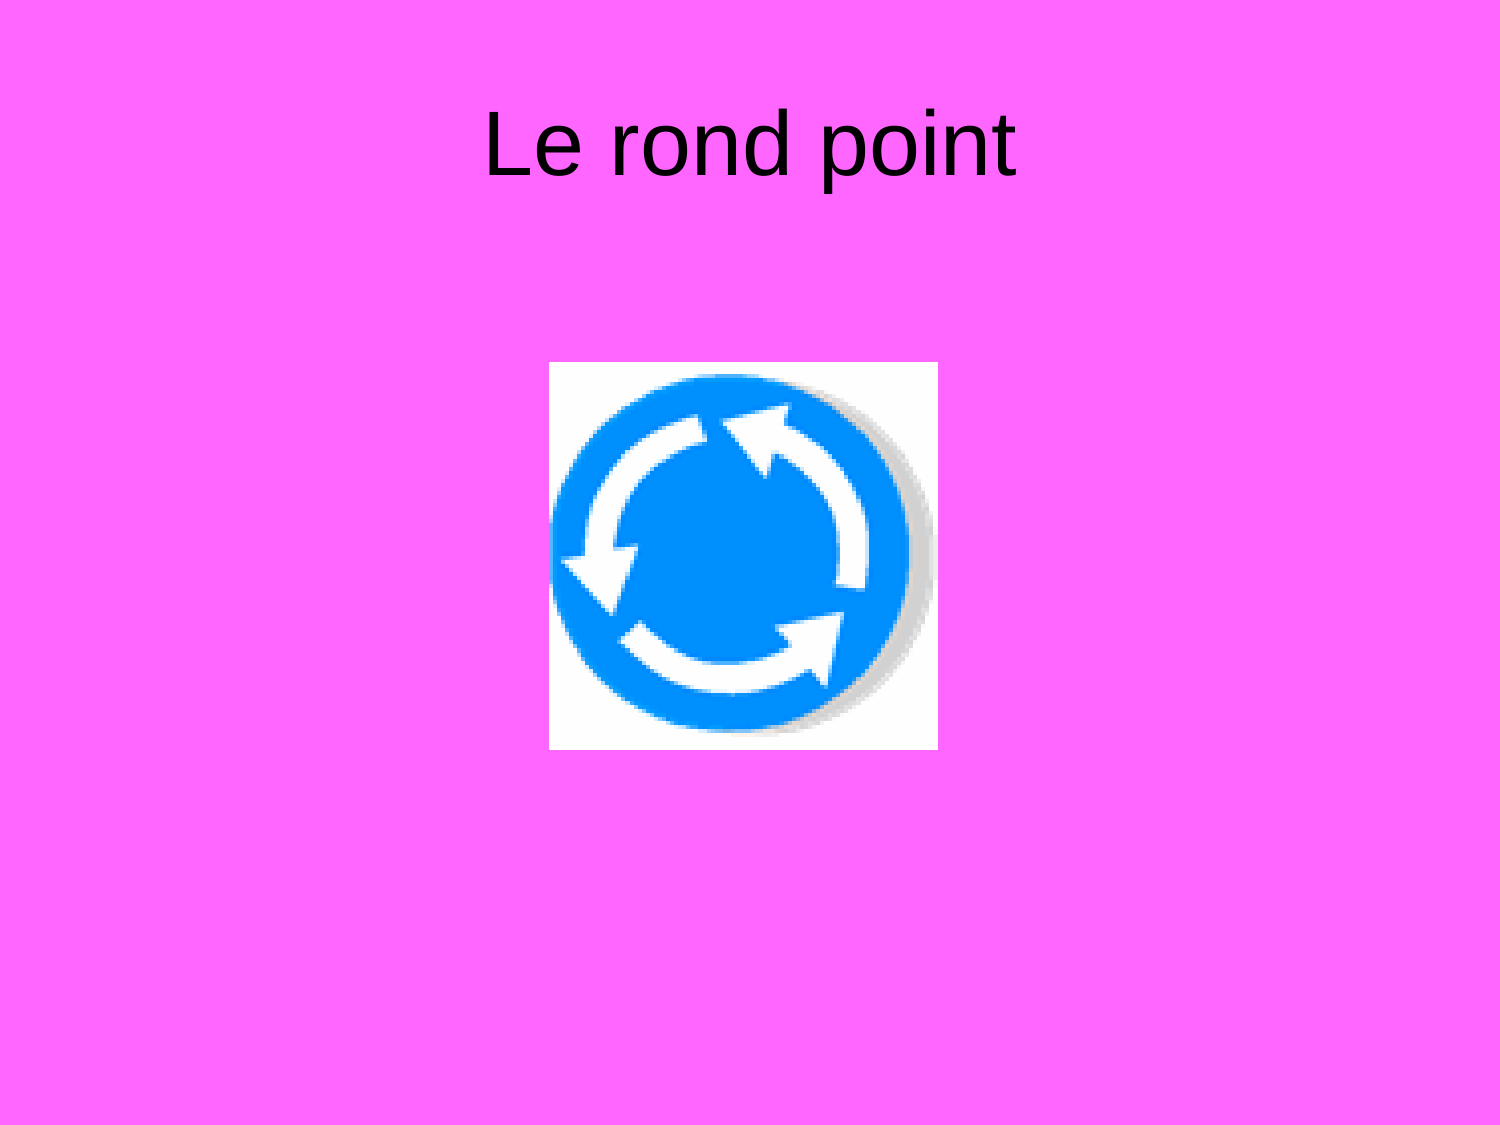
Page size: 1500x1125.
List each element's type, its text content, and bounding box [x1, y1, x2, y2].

title Le rond point [75, 45, 1426, 233]
picture [549, 362, 938, 751]
